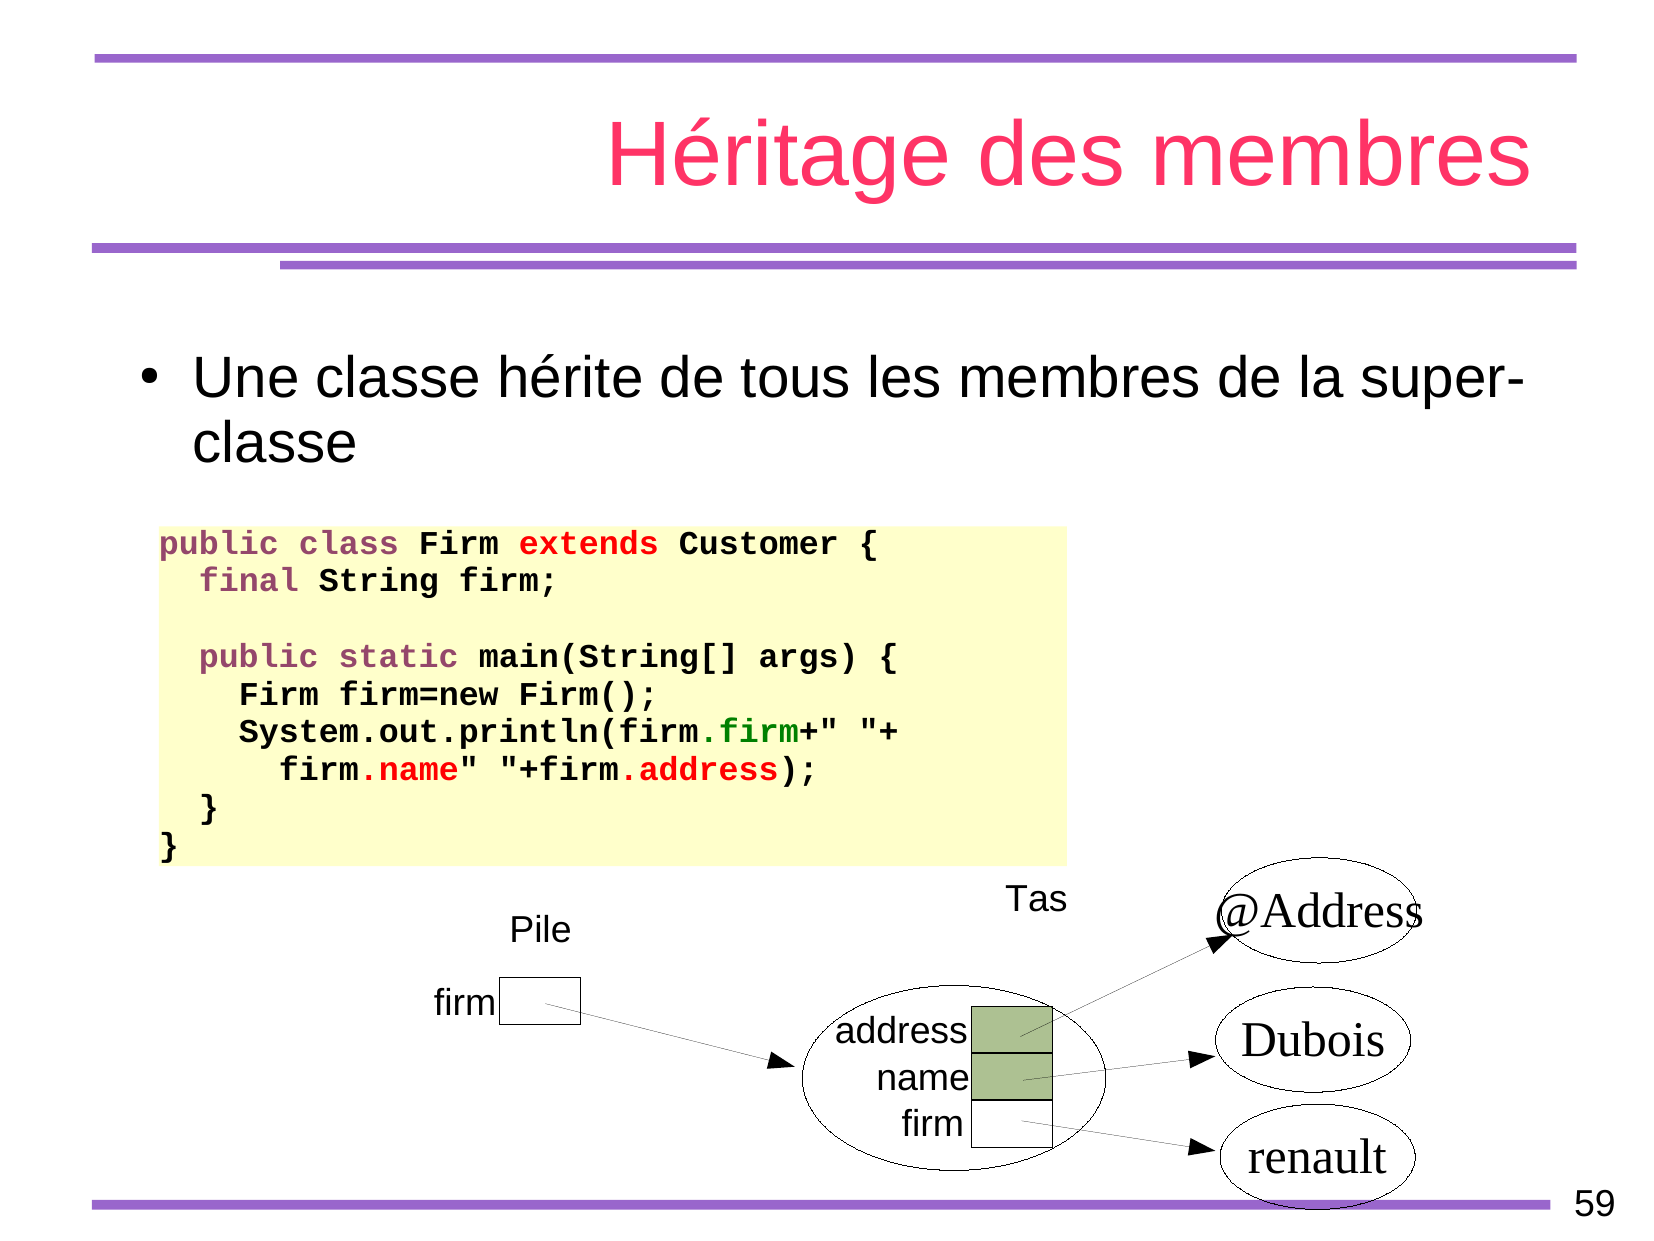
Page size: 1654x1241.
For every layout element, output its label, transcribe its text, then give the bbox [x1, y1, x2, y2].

text_box name [876, 1056, 971, 1099]
text_box @Address [1221, 857, 1417, 964]
text_box Dubois [1215, 986, 1411, 1093]
text_box Pile [509, 908, 572, 952]
text_box renault [1220, 1104, 1416, 1210]
list Une classe hérite de tous les membres de la super-classe [121, 344, 1534, 502]
text_box address [835, 1009, 970, 1052]
text_box public class Firm extends Customer { final String firm; public static main(String[] args) { Firm firm=new Firm(); System.out.println(firm.firm+" "+ firm.name" "+firm.address); } } [158, 526, 1067, 867]
text_box @Address [1231, 907, 1242, 923]
text_box firm [433, 981, 497, 1024]
title Héritage des membres [121, 49, 1534, 257]
text_box Tas [1005, 877, 1069, 920]
text_box [971, 1006, 1053, 1100]
text_box firm [901, 1102, 965, 1146]
